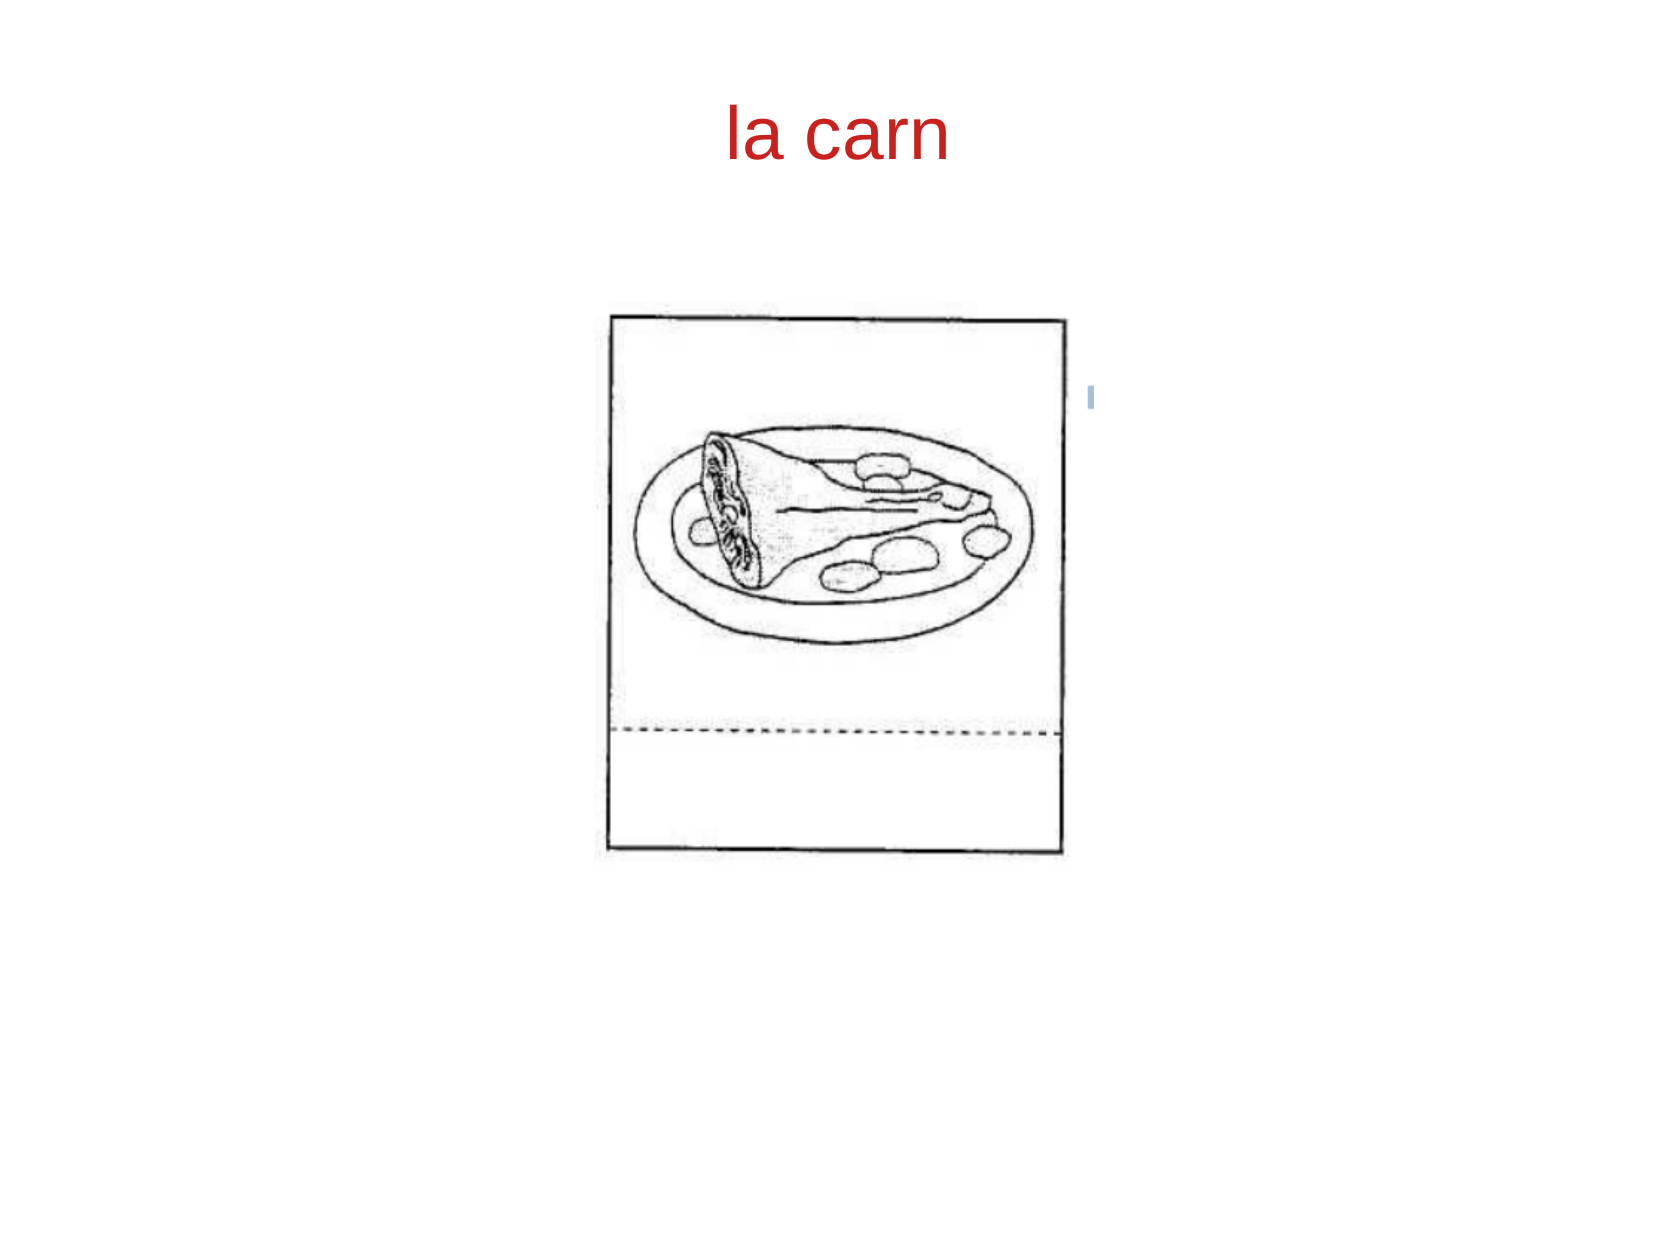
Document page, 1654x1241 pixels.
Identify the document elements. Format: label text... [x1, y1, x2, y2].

text_box la carn [389, 58, 1288, 201]
picture [581, 291, 1094, 873]
